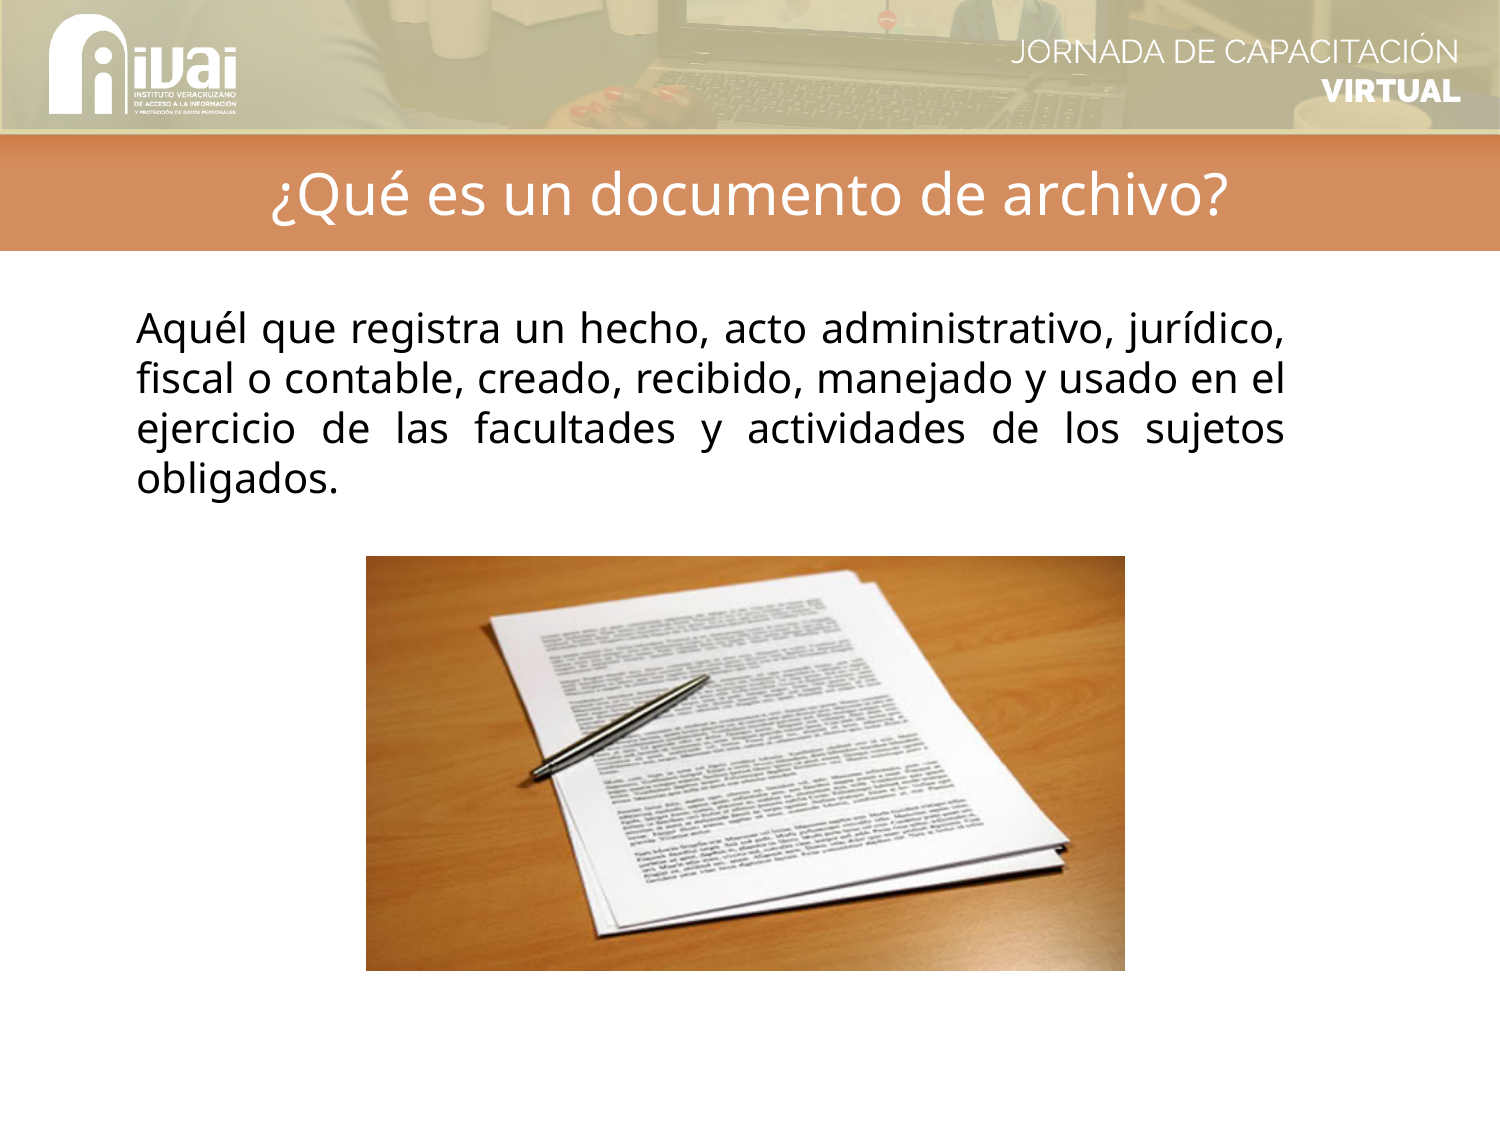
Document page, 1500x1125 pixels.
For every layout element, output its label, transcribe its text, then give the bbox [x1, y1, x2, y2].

text_box Aquél que registra un hecho, acto administrativo, jurídico, fiscal o contable, creado, recibido, manejado y usado en el ejercicio de las facultades y actividades de los sujetos obligados. [121, 294, 1369, 509]
text_box ¿Qué es un documento de archivo? [166, 149, 1334, 236]
picture [366, 557, 1125, 971]
picture [0, 135, 1500, 251]
